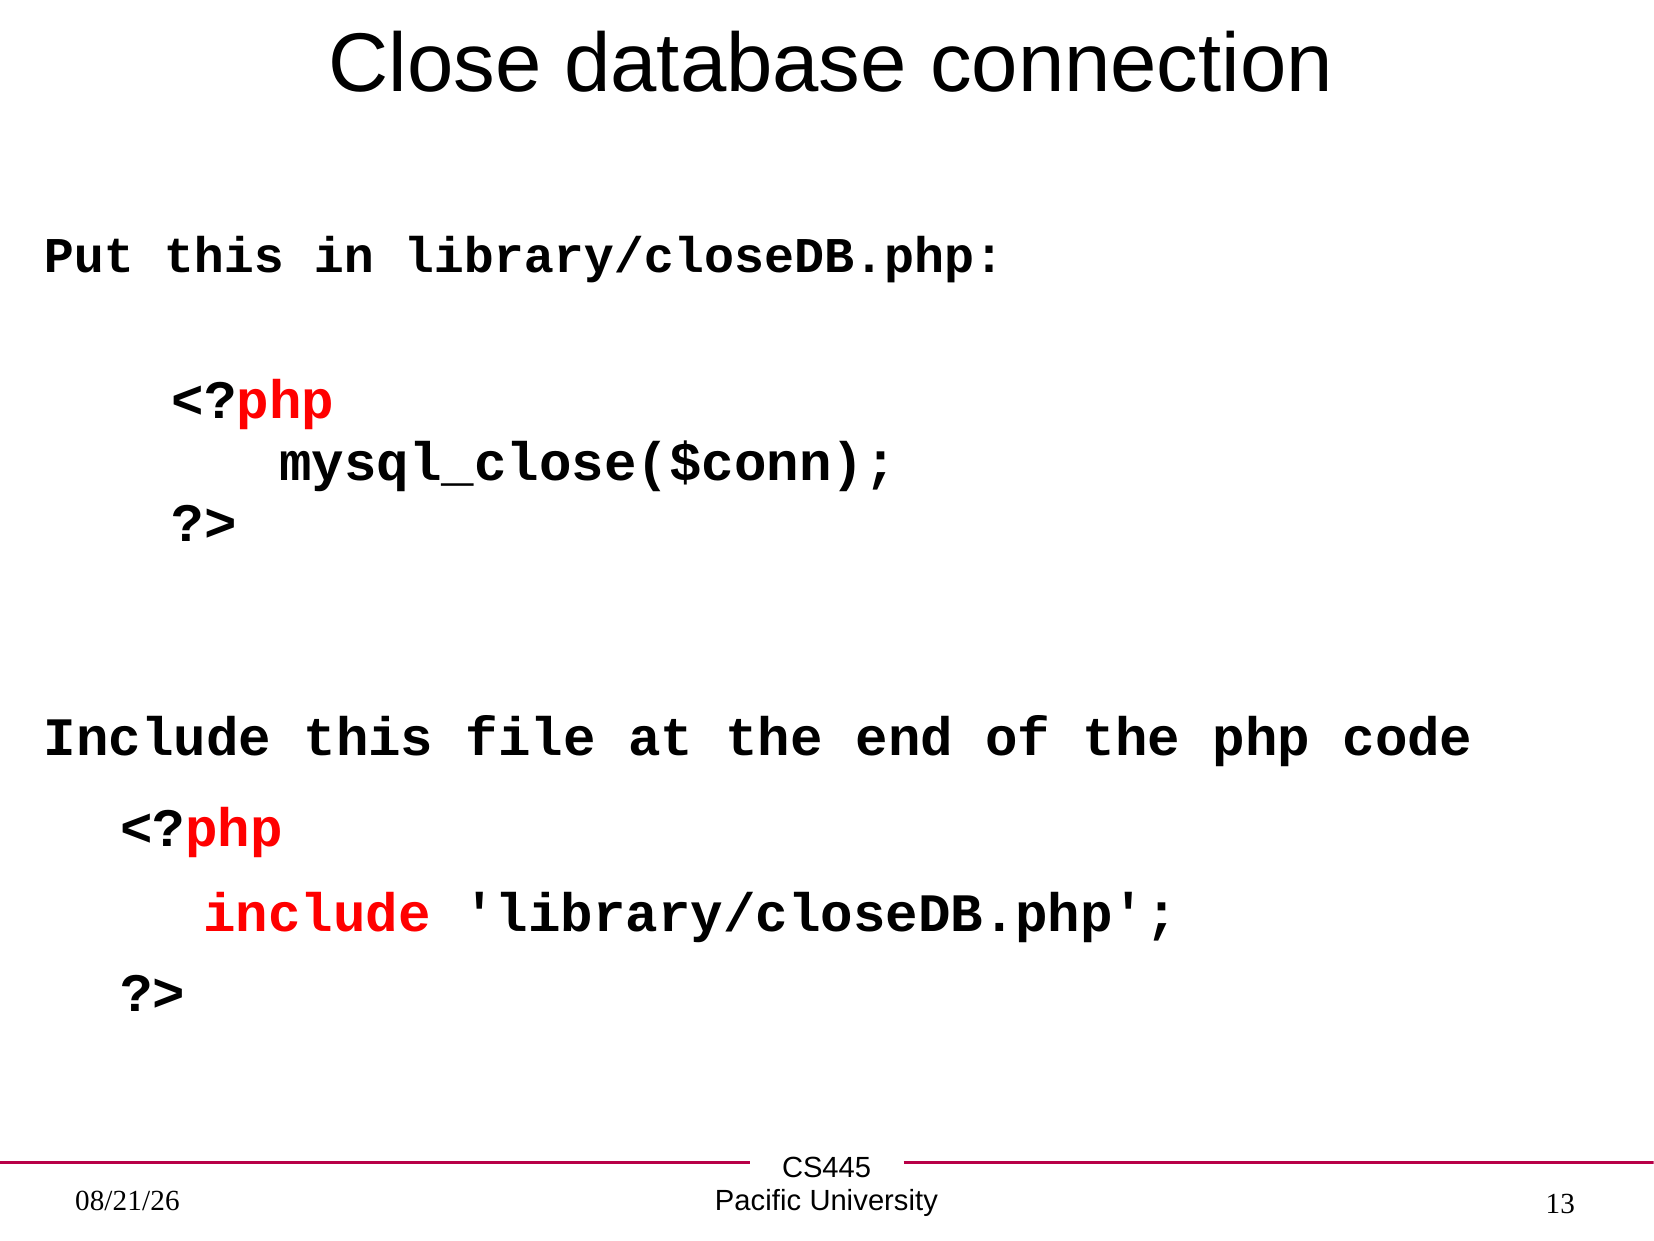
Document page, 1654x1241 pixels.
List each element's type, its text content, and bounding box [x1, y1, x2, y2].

title Close database connection [86, 15, 1576, 57]
list Put this in library/closeDB.php: <?php mysql_close($conn); ?> Include this file at the end of the php code <?php include 'library/closeDB.php'; ?> [25, 57, 1642, 1174]
